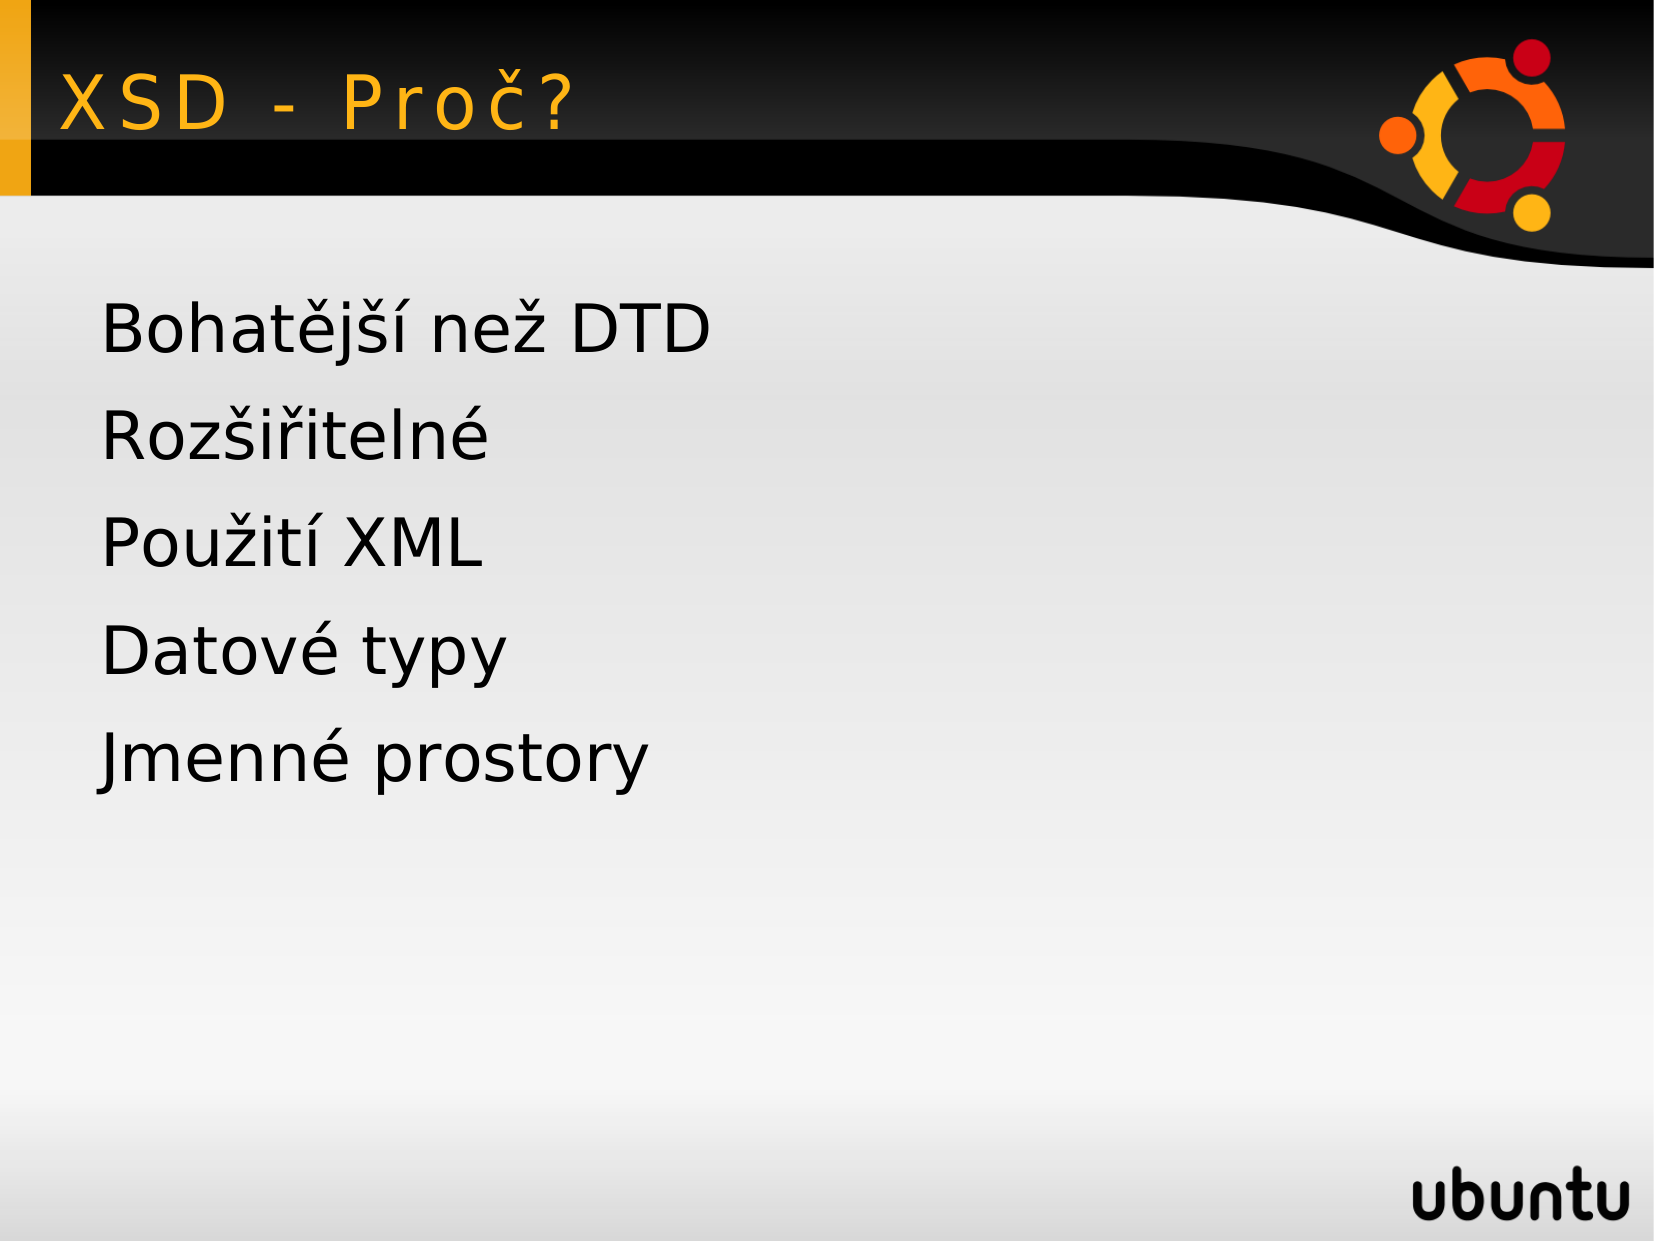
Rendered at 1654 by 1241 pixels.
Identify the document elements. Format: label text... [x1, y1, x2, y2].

list Bohatější než DTD Rozšiřitelné Použití XML Datové typy Jmenné prostory [82, 290, 1571, 1109]
picture [0, 0, 1654, 1241]
title XSD - Proč? [59, 29, 1270, 178]
